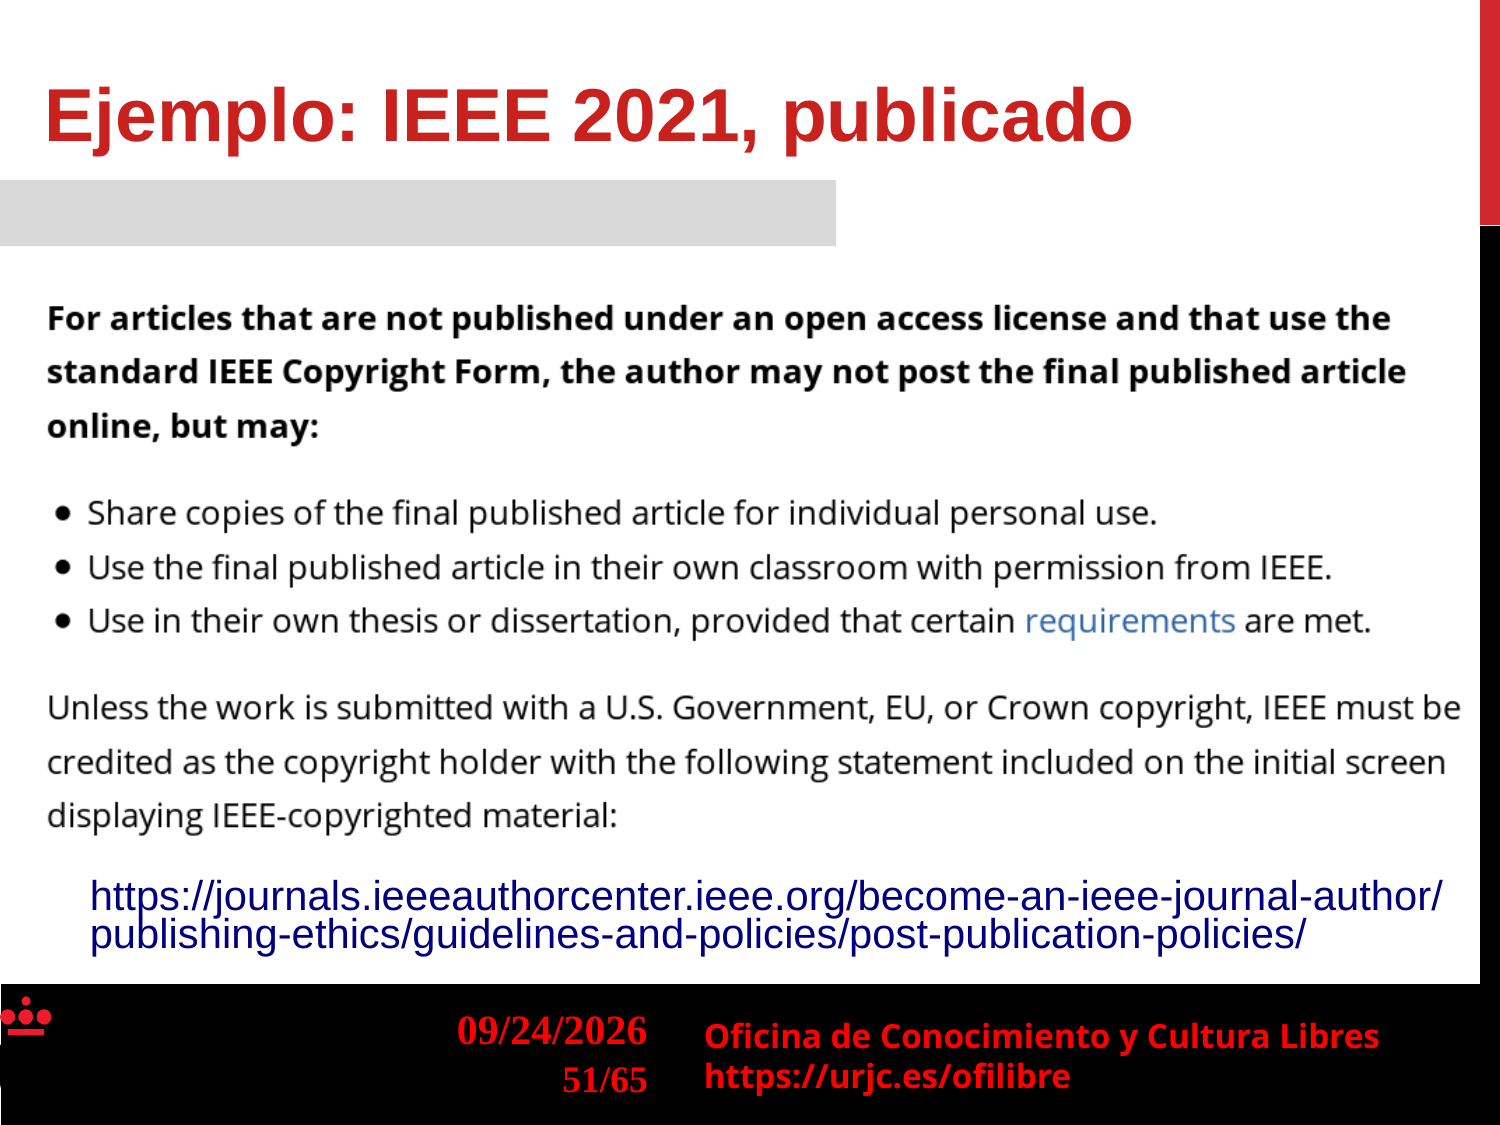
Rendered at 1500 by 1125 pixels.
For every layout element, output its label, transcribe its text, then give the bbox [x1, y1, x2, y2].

title [75, 15, 1425, 172]
text_box https://journals.ieeeauthorcenter.ieee.org/become-an-ieee-journal-author/publishing-ethics/guidelines-and-policies/post-publication-policies/ [75, 865, 1479, 965]
picture [30, 284, 1471, 841]
text_box Ejemplo: IEEE 2021, publicado [30, 66, 1351, 249]
